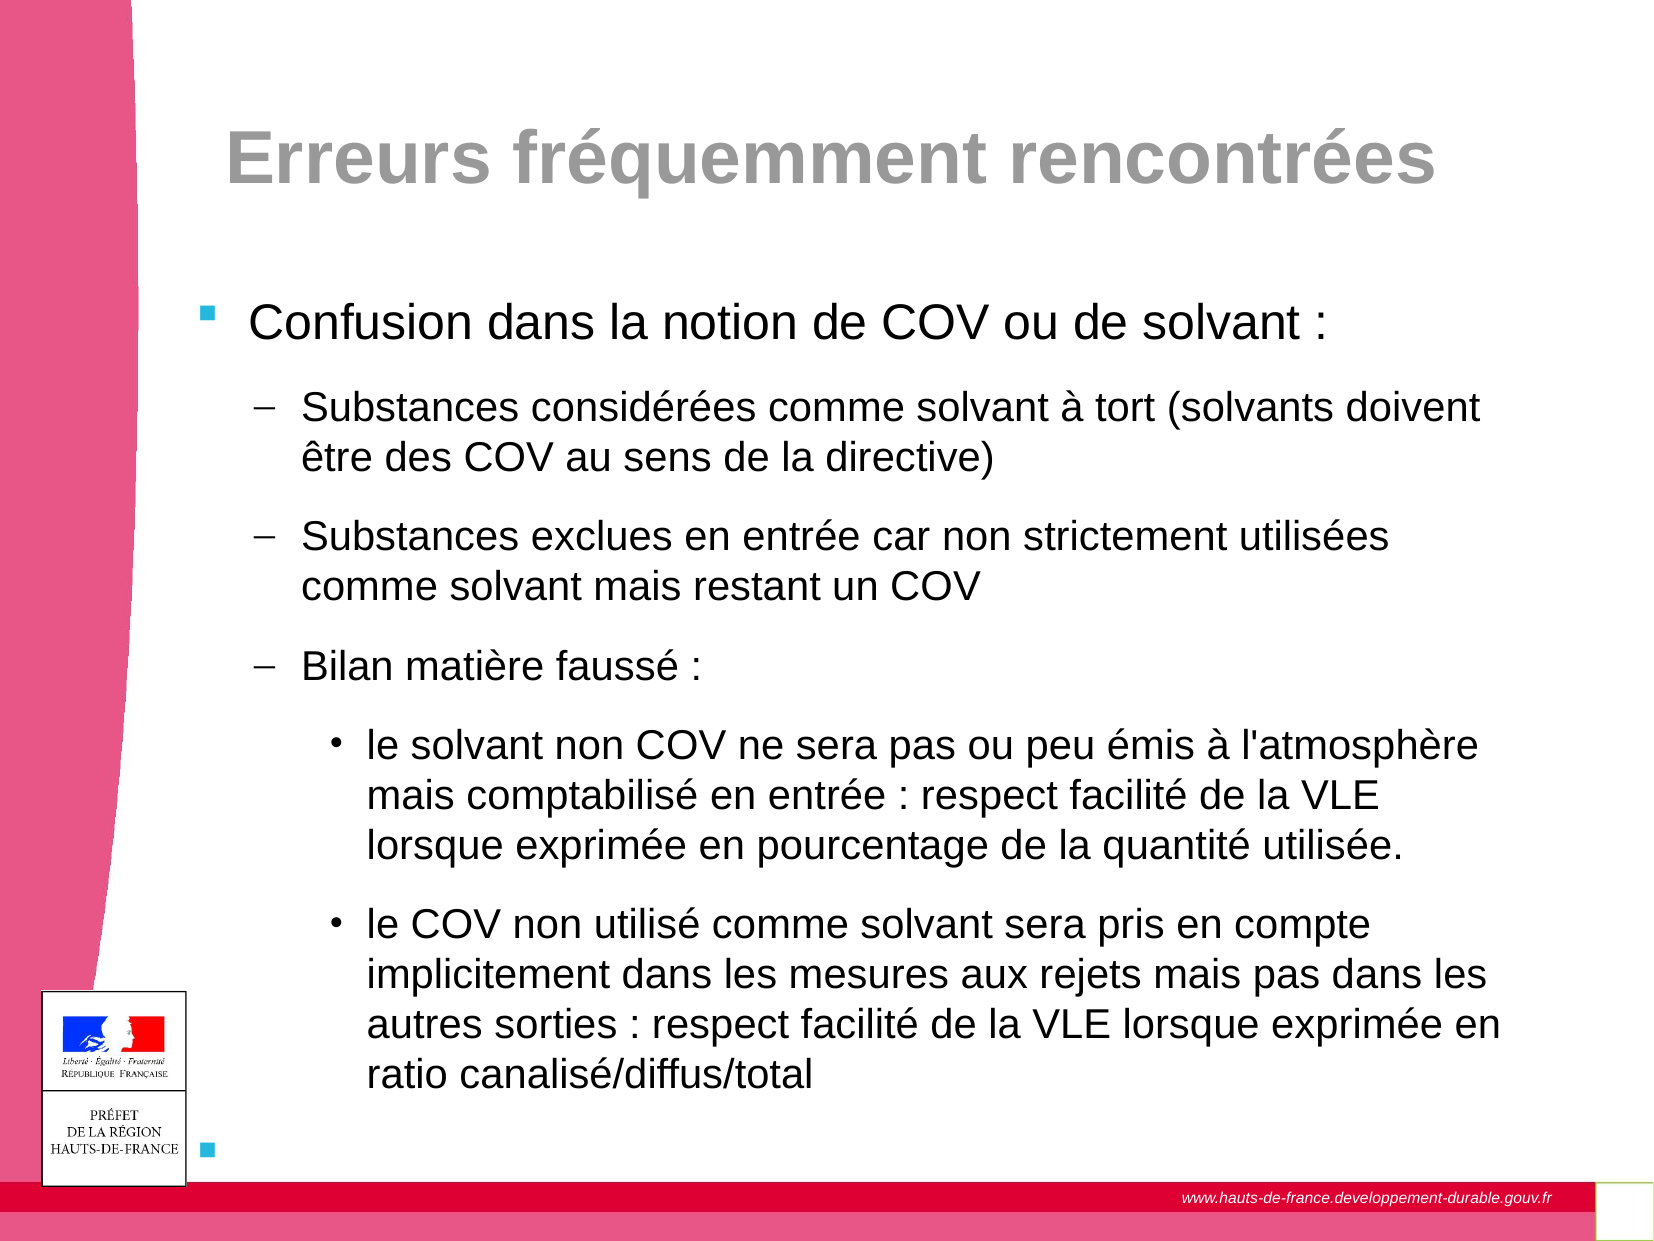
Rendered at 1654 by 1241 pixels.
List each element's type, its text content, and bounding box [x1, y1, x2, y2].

text_box Erreurs fréquemment rencontrées [87, 49, 1576, 258]
picture [0, 0, 1654, 1241]
text_box Confusion dans la notion de COV ou de solvant : Substances considérées comme solvant à tort (solvants doivent être des COV au sens de la directive) Substances exclues en entrée car non strictement utilisées comme solvant mais restant un COV Bilan matière faussé : le solvant non COV ne sera pas ou peu émis à l'atmosphère mais comptabilisé en entrée : respect facilité de la VLE lorsque exprimée en pourcentage de la quantité utilisée. le COV non utilisé comme solvant sera pris en compte implicitement dans les mesures aux rejets mais pas dans les autres sorties : respect facilité de la VLE lorsque exprimée en ratio canalisé/diffus/total [179, 290, 1509, 838]
